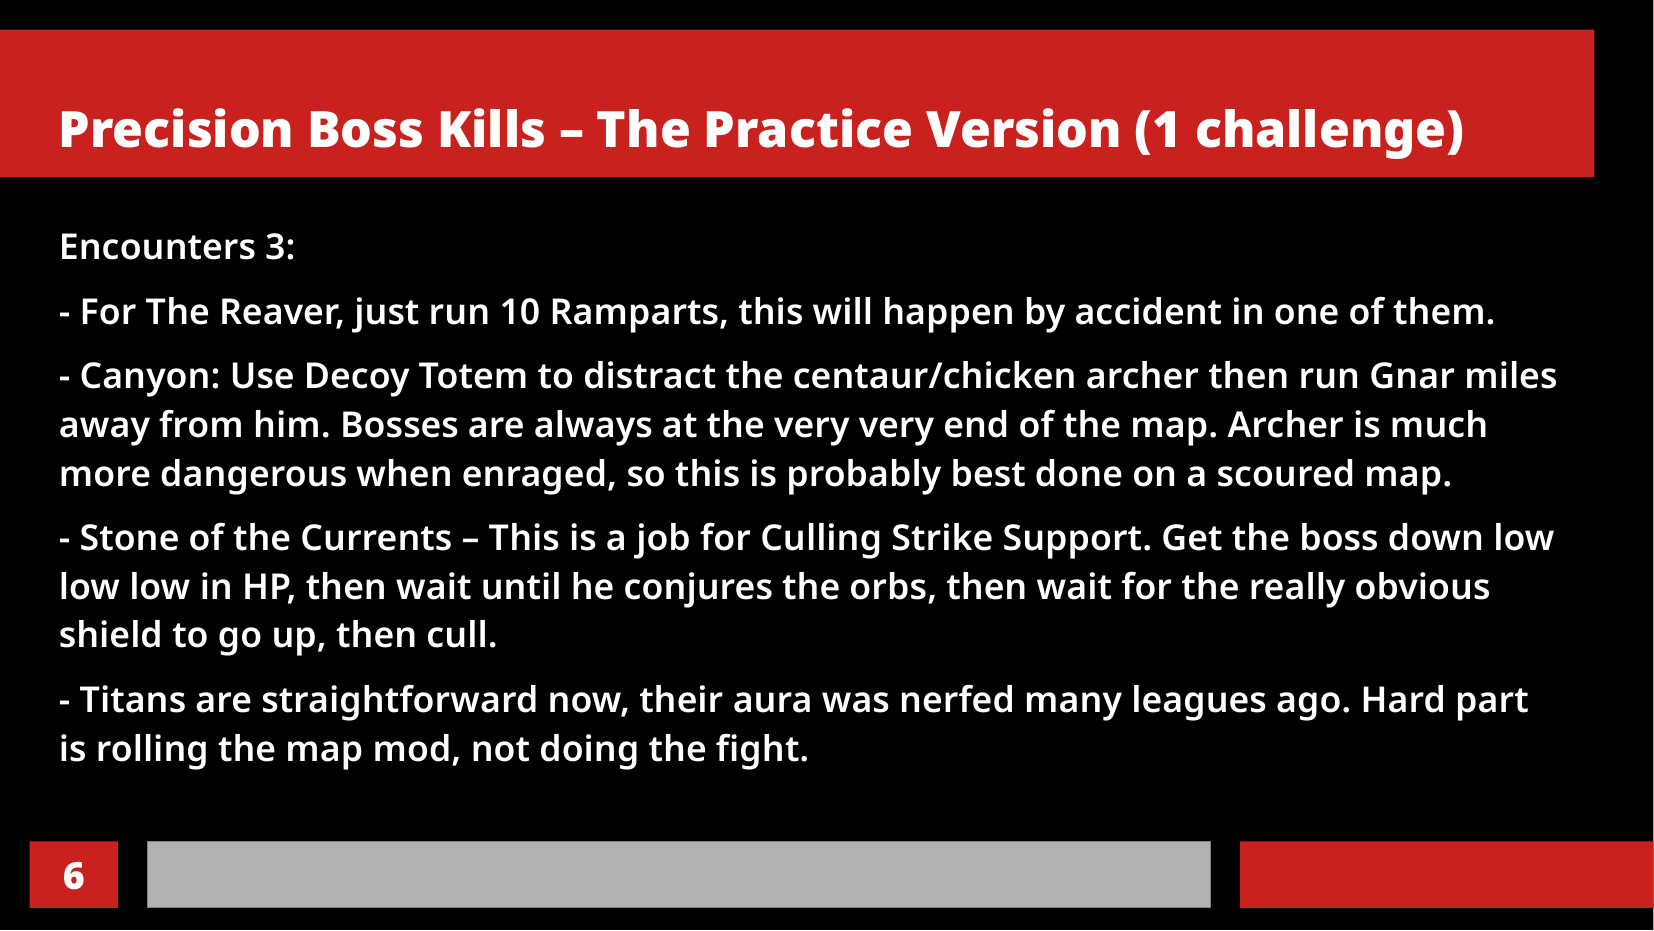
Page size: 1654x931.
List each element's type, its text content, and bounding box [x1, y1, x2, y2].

title Precision Boss Kills – The Practice Version (1 challenge) [59, 44, 1595, 163]
list Encounters 3: - For The Reaver, just run 10 Ramparts, this will happen by accident in one of them. - Canyon: Use Decoy Totem to distract the centaur/chicken archer then run Gnar miles away from him. Bosses are always at the very very end of the map. Archer is much more dangerous when enraged, so this is probably best done on a scoured map. - Stone of the Currents – This is a job for Culling Strike Support. Get the boss down low low low in HP, then wait until he conjures the orbs, then wait for the really obvious shield to go up, then cull. - Titans are straightforward now, their aura was nerfed many leagues ago. Hard part is rolling the map mod, not doing the fight. [59, 221, 1565, 798]
